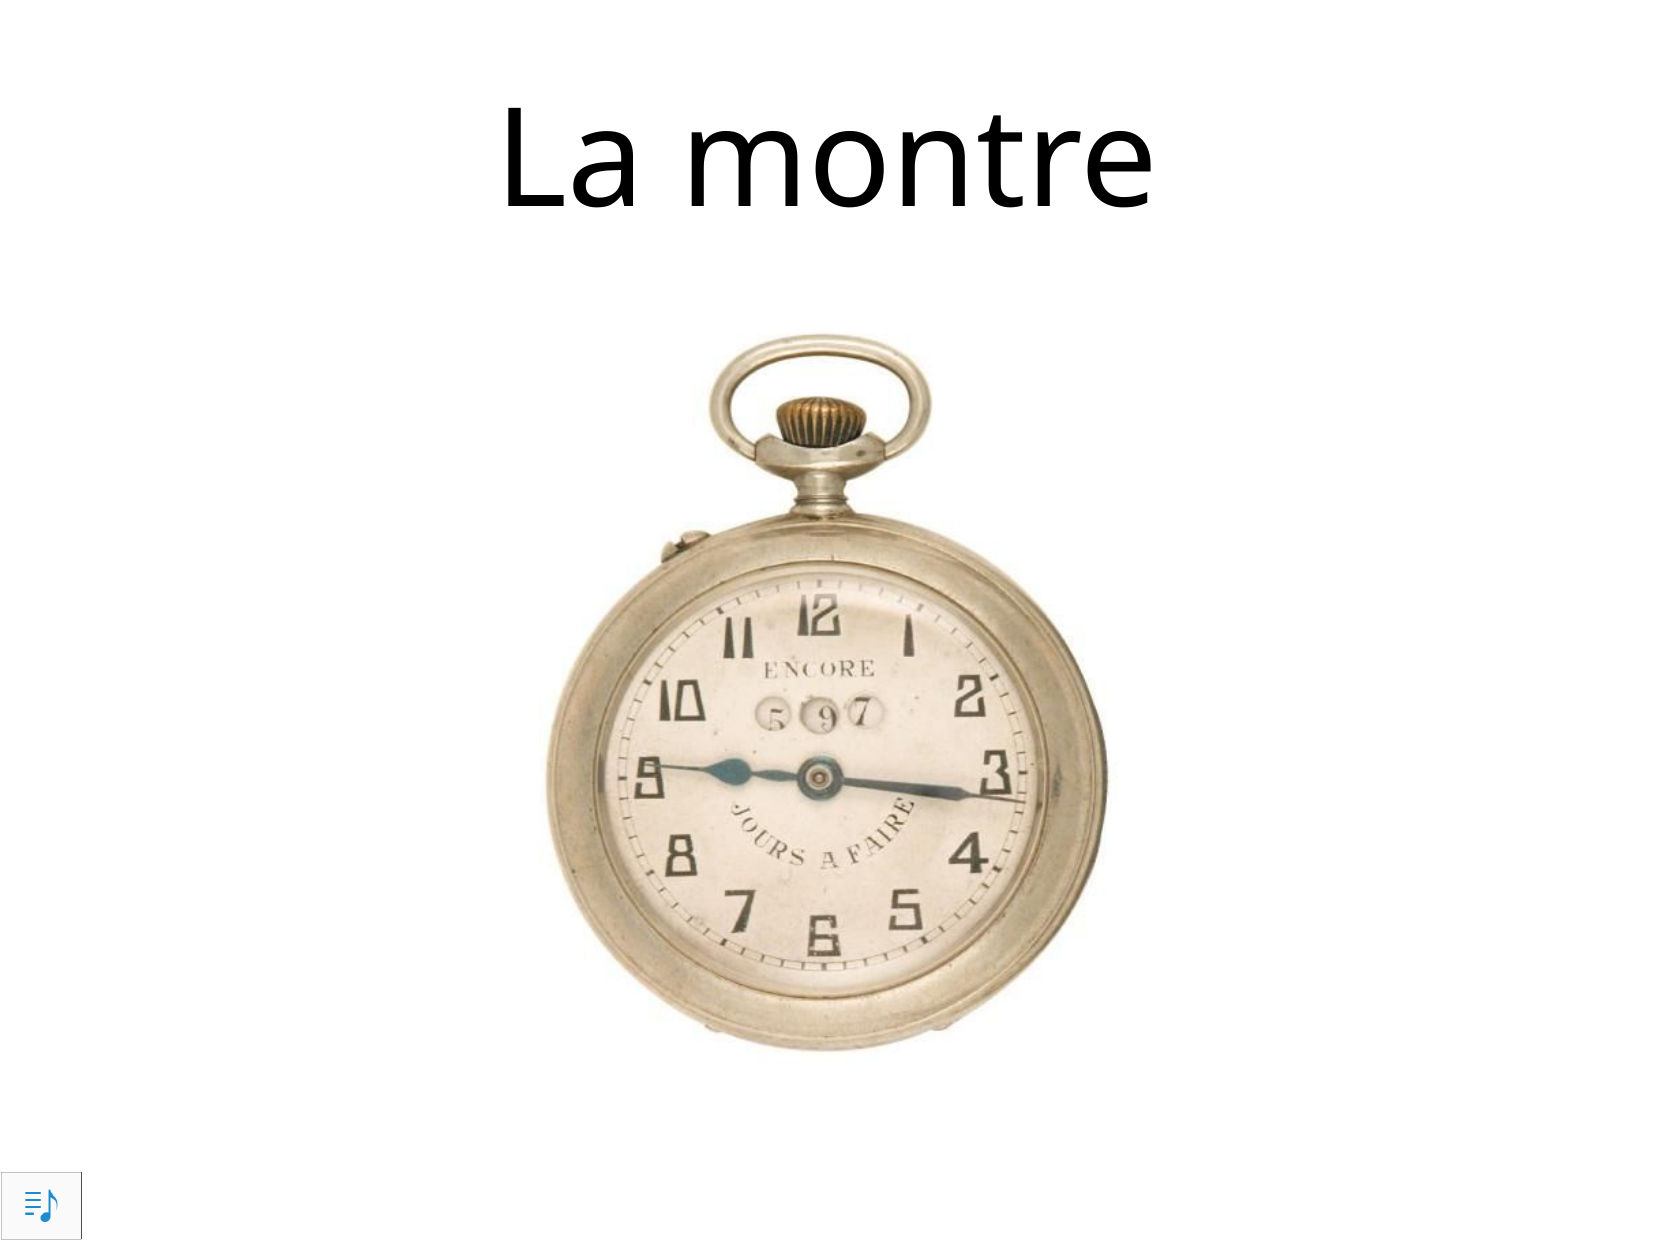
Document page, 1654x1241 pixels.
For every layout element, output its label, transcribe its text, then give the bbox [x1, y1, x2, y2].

picture [496, 292, 1171, 1087]
title La montre [82, 49, 1571, 257]
text_box [0, 1170, 83, 1241]
